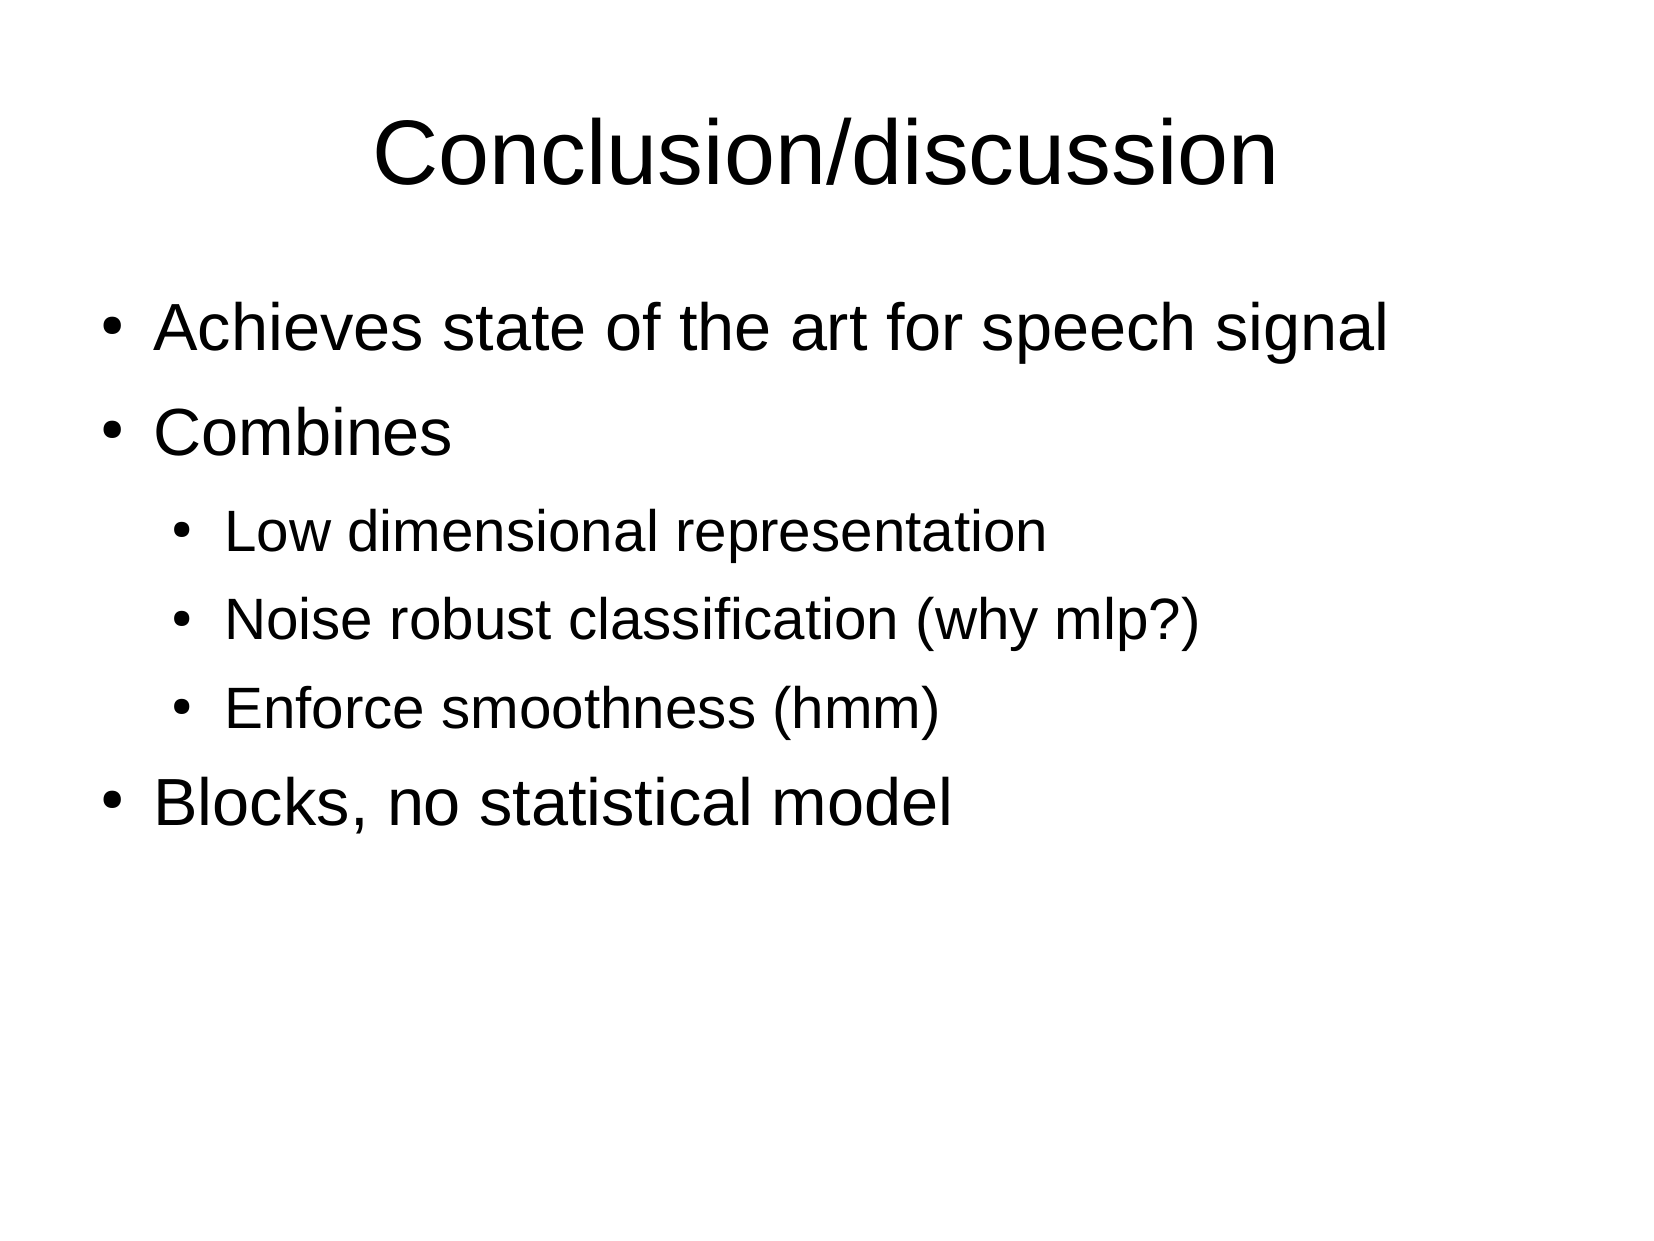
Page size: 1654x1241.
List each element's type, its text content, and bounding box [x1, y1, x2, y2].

title Conclusion/discussion [82, 49, 1571, 257]
list Achieves state of the art for speech signal Combines Low dimensional representation Noise robust classification (why mlp?) Enforce smoothness (hmm) Blocks, no statistical model [82, 290, 1571, 1109]
